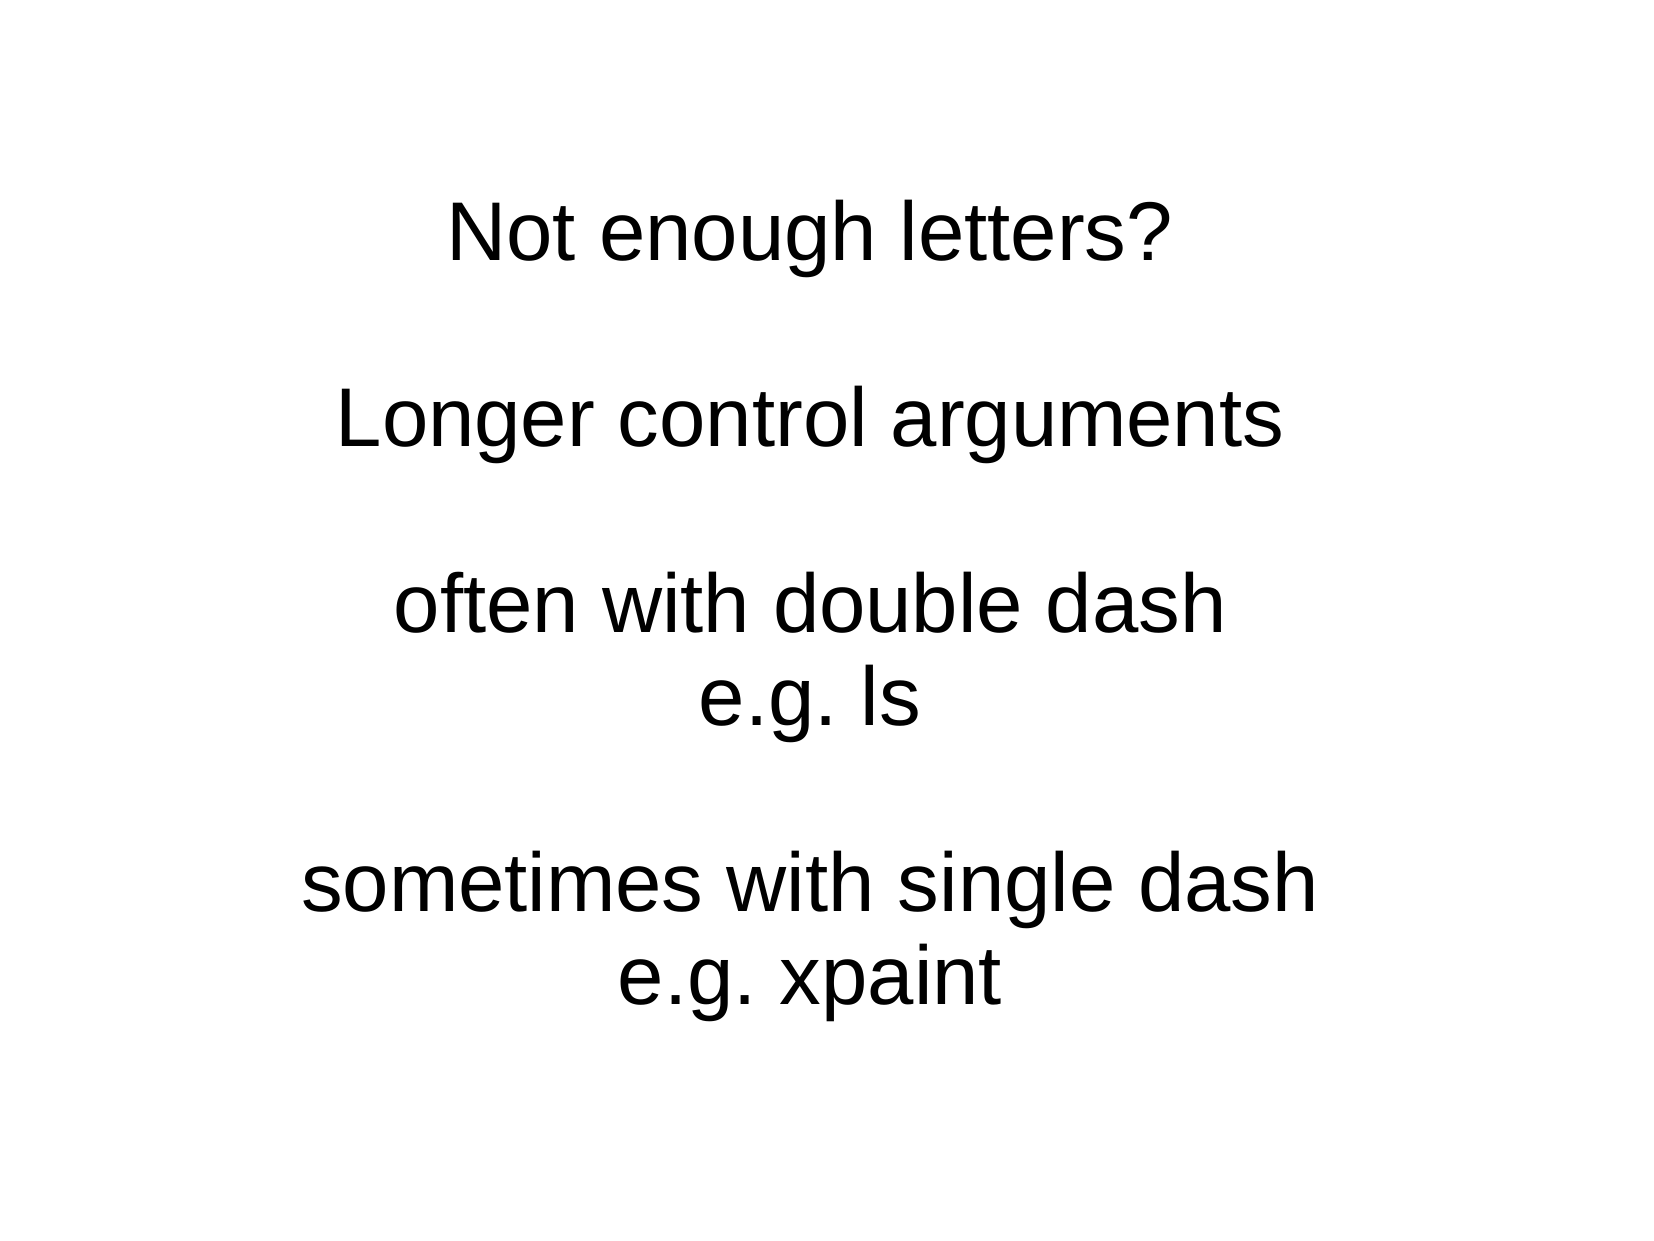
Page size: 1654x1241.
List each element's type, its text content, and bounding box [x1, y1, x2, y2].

text_box Not enough letters? Longer control arguments often with double dash e.g. ls sometimes with single dash e.g. xpaint [82, 184, 1538, 1116]
